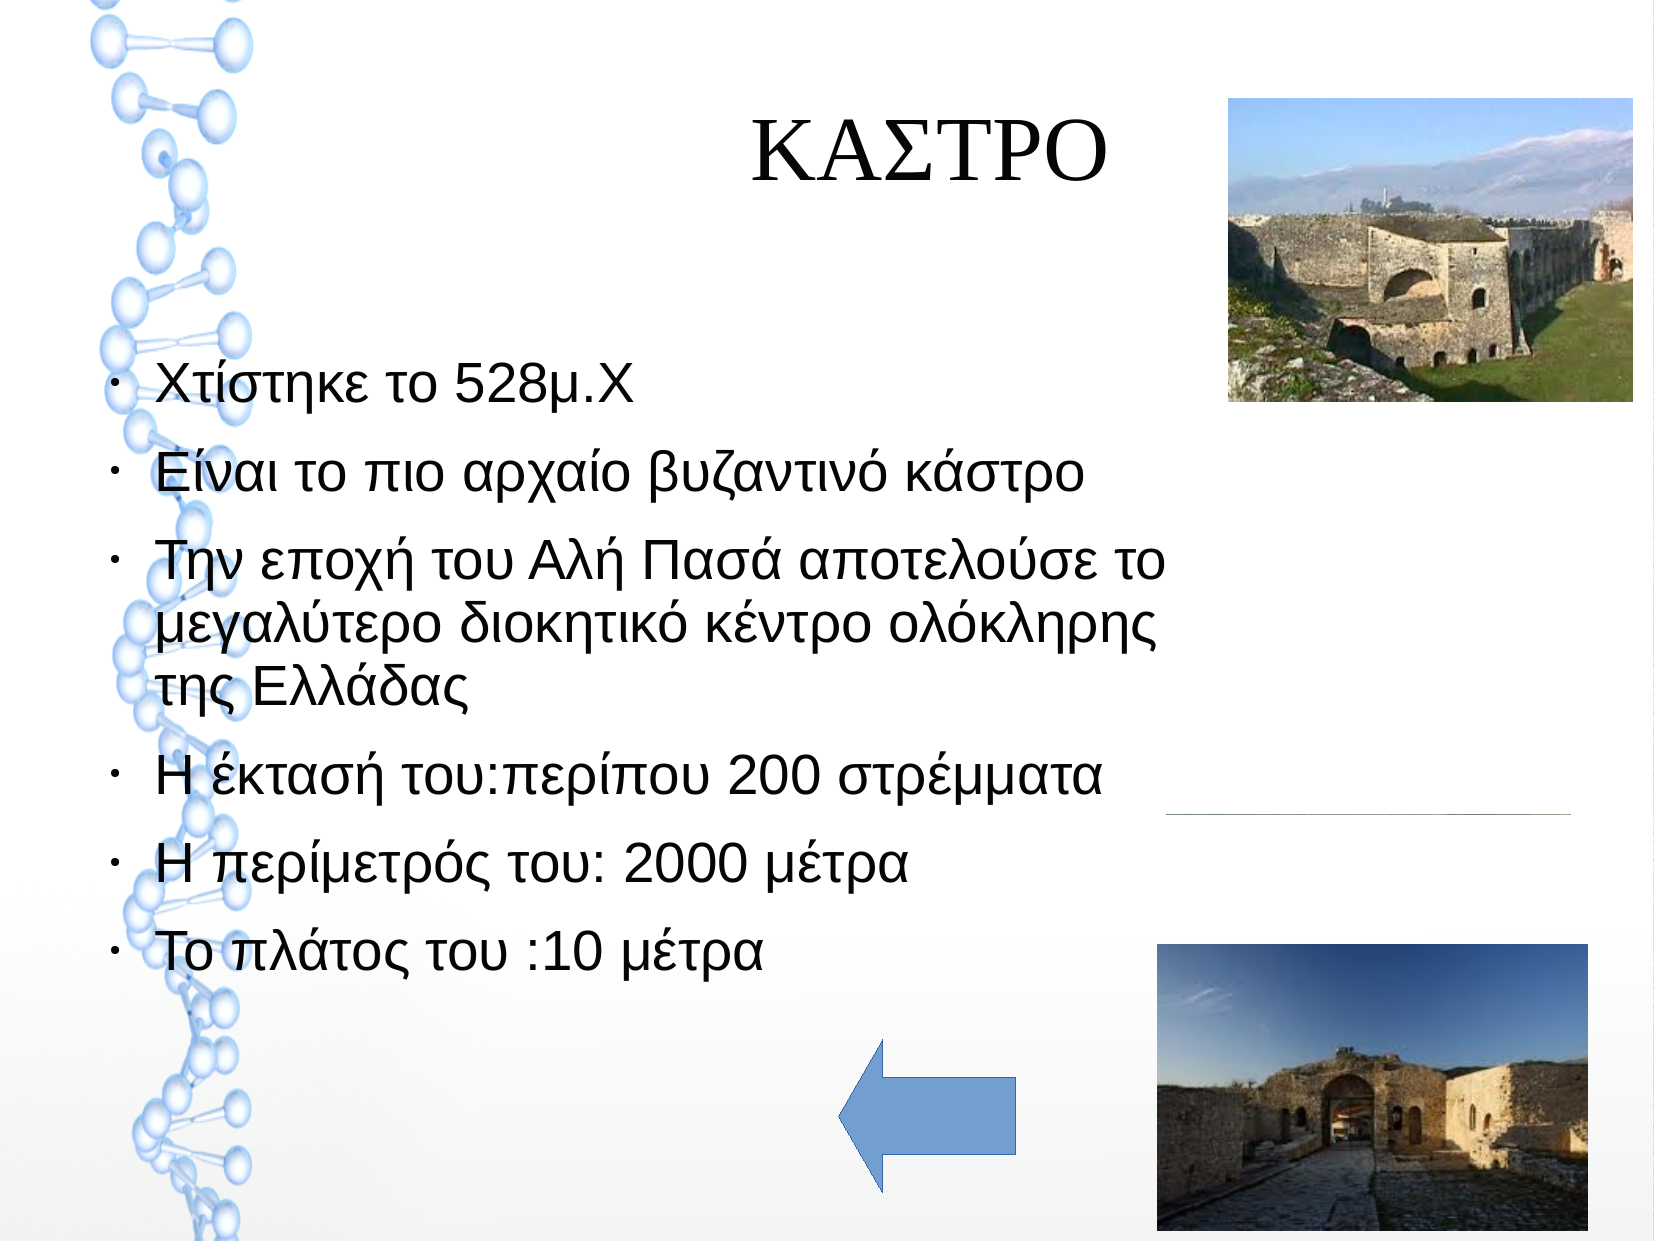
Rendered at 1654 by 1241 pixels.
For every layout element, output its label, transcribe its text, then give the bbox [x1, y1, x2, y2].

list Χτίστηκε το 528μ.Χ Είναι το πιο αρχαίο βυζαντινό κάστρο Την εποχή του Αλή Πασά αποτελούσε το μεγαλύτερο διοκητικό κέντρο ολόκληρης της Ελλάδας Η έκτασή του:περίπου 200 στρέμματα Η περίμετρός του: 2000 μέτρα Το πλάτος του :10 μέτρα [94, 351, 1229, 993]
title ΚΑΣΤΡΟ [265, 47, 1595, 252]
text_box [838, 1039, 1016, 1193]
picture [0, 0, 1654, 1241]
